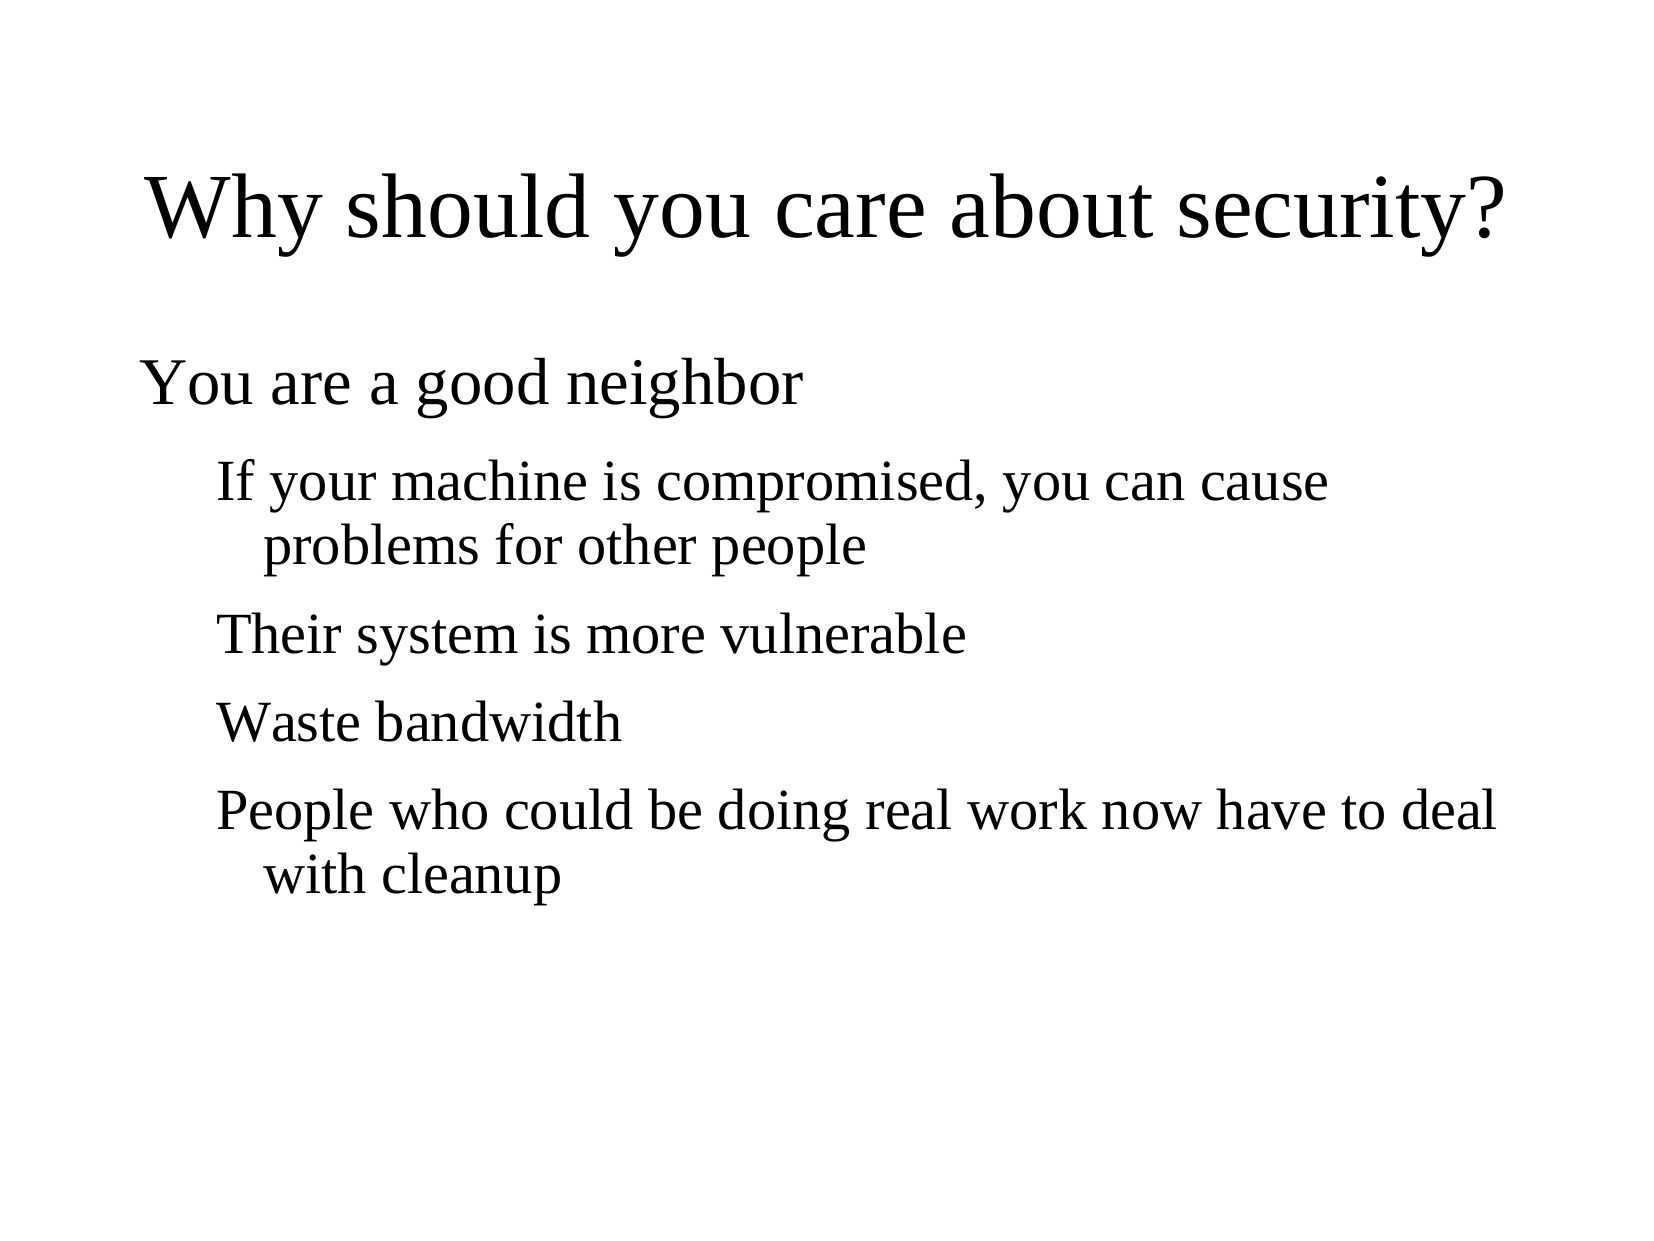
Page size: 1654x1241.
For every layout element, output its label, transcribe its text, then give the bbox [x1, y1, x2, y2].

list You are a good neighbor If your machine is compromised, you can cause problems for other people Their system is more vulnerable Waste bandwidth People who could be doing real work now have to deal with cleanup [121, 344, 1534, 1127]
title Why should you care about security? [121, 102, 1534, 311]
